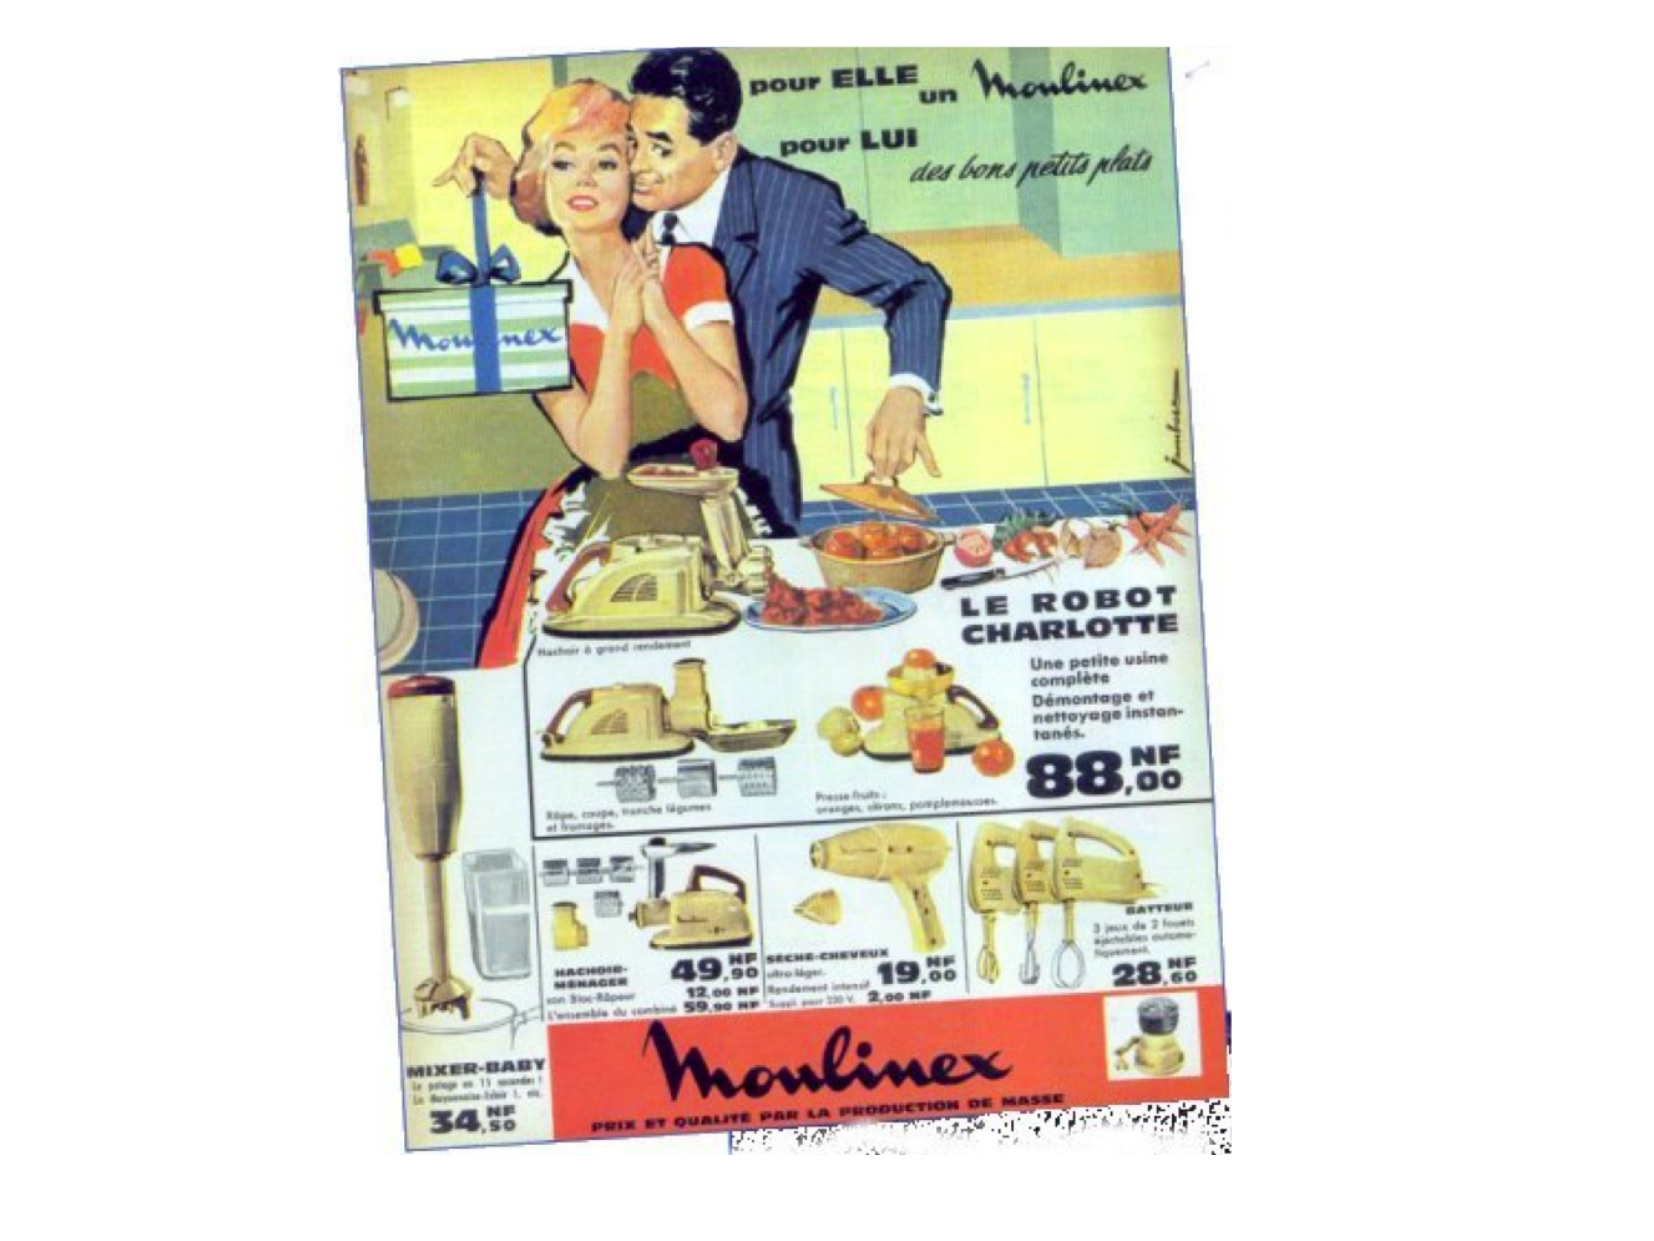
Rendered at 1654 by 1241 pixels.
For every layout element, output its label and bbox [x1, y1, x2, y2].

picture [337, 47, 1233, 1155]
